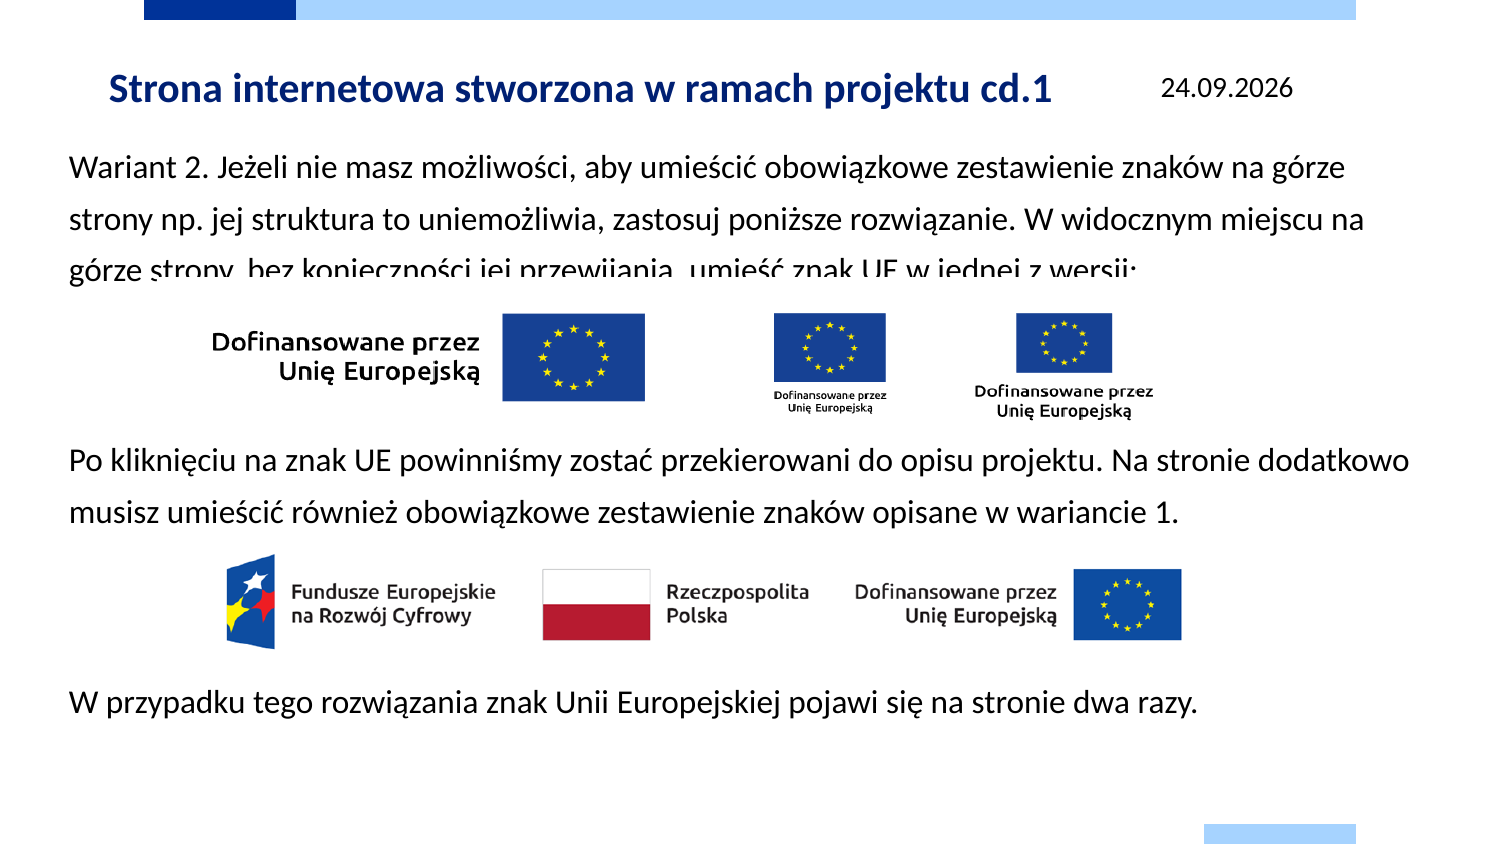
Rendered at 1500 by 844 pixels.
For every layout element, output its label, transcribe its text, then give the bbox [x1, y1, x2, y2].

picture [204, 530, 1202, 671]
picture [156, 277, 1214, 437]
text_box 21.10.2024 [1145, 60, 1347, 102]
list Wariant 2. Jeżeli nie masz możliwości, aby umieścić obowiązkowe zestawienie znaków na górze strony np. jej struktura to uniemożliwia, zastosuj poniższe rozwiązanie. W widocznym miejscu na górze strony, bez konieczności jej przewijania, umieść znak UE w jednej z wersji: Po kliknięciu na znak UE powinniśmy zostać przekierowani do opisu projektu. Na stronie dodatkowo musisz umieścić również obowiązkowe zestawienie znaków opisane w wariancie 1. W przypadku tego rozwiązania znak Unii Europejskiej pojawi się na stronie dwa razy. [69, 133, 1431, 820]
title Strona internetowa stworzona w ramach projektu cd.1 [108, 60, 1322, 133]
